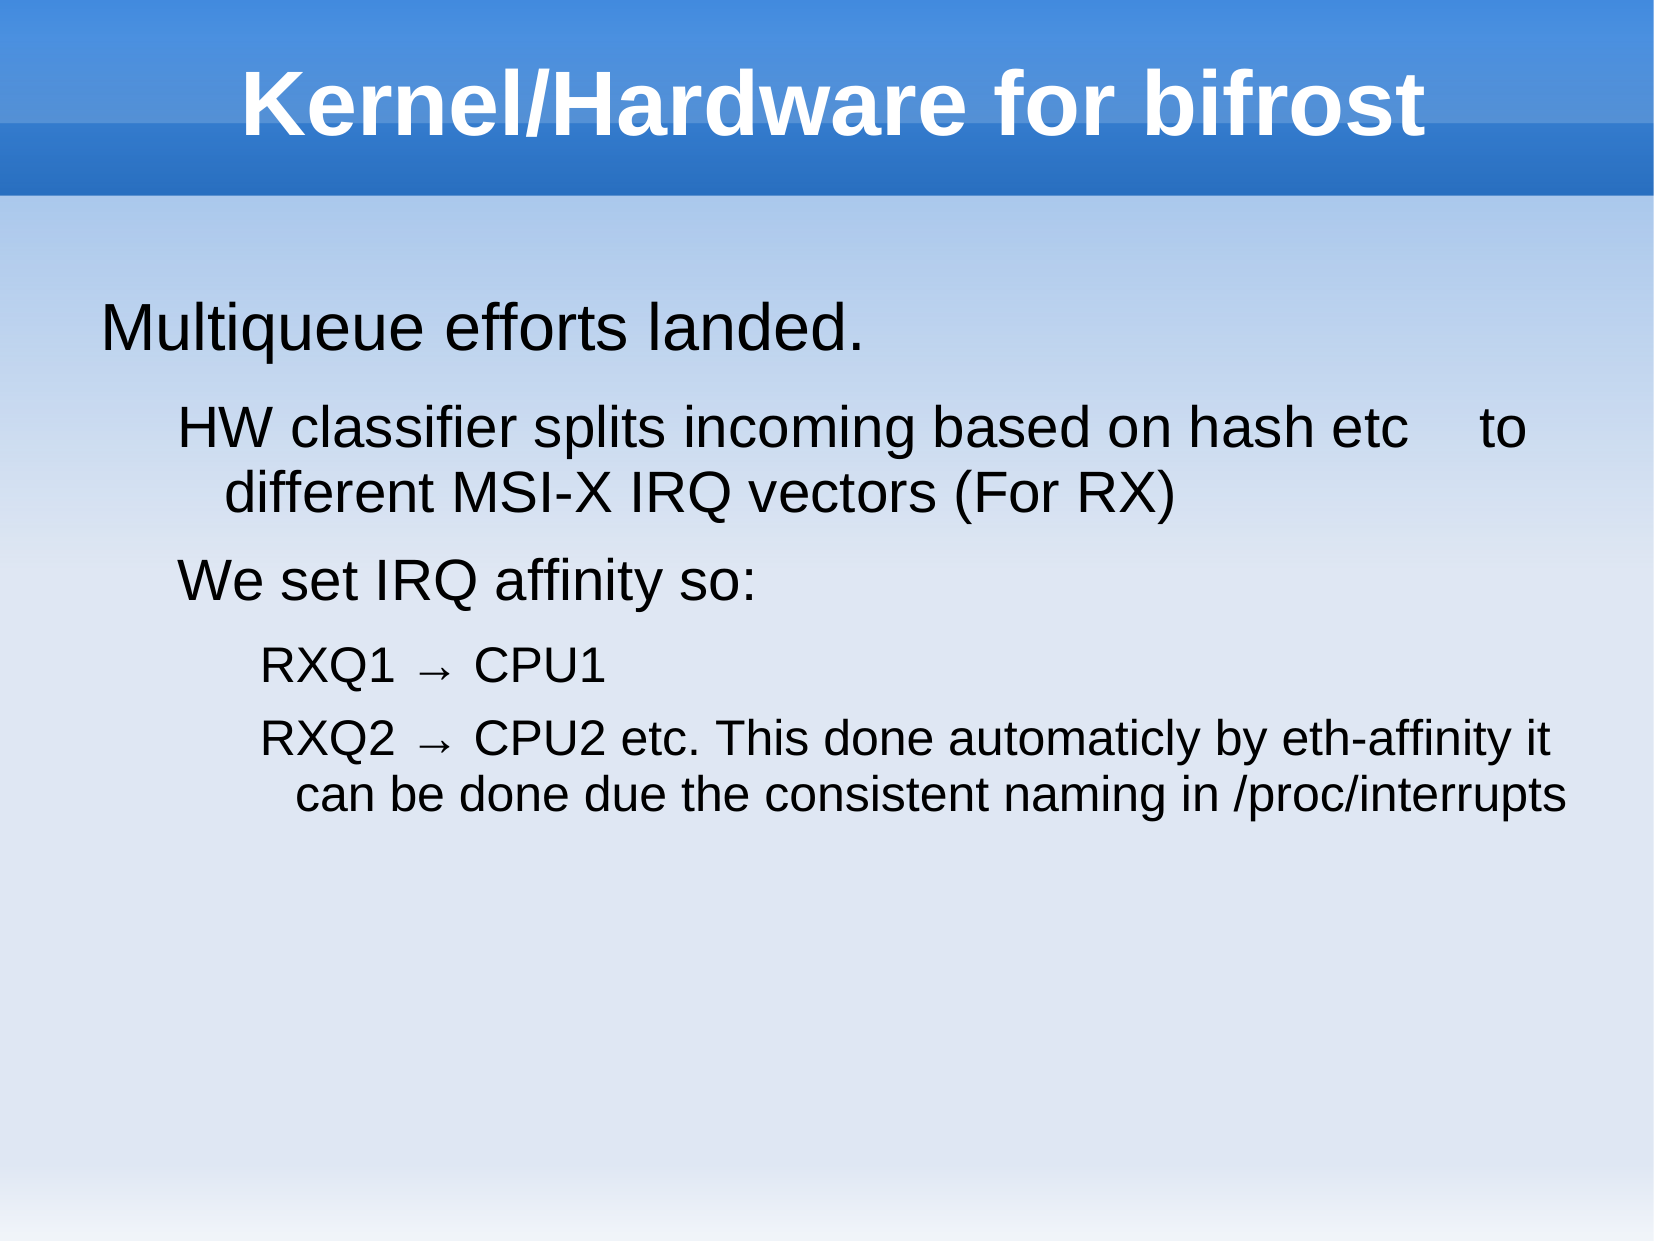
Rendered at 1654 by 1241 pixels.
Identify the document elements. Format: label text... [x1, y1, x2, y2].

list Multiqueue efforts landed. HW classifier splits incoming based on hash etc to different MSI-X IRQ vectors (For RX) We set IRQ affinity so: RXQ1 → CPU1 RXQ2 → CPU2 etc. This done automaticly by eth-affinity it can be done due the consistent naming in /proc/interrupts [82, 290, 1571, 1109]
title Kernel/Hardware for bifrost [76, 0, 1565, 208]
picture [0, 0, 1654, 1241]
